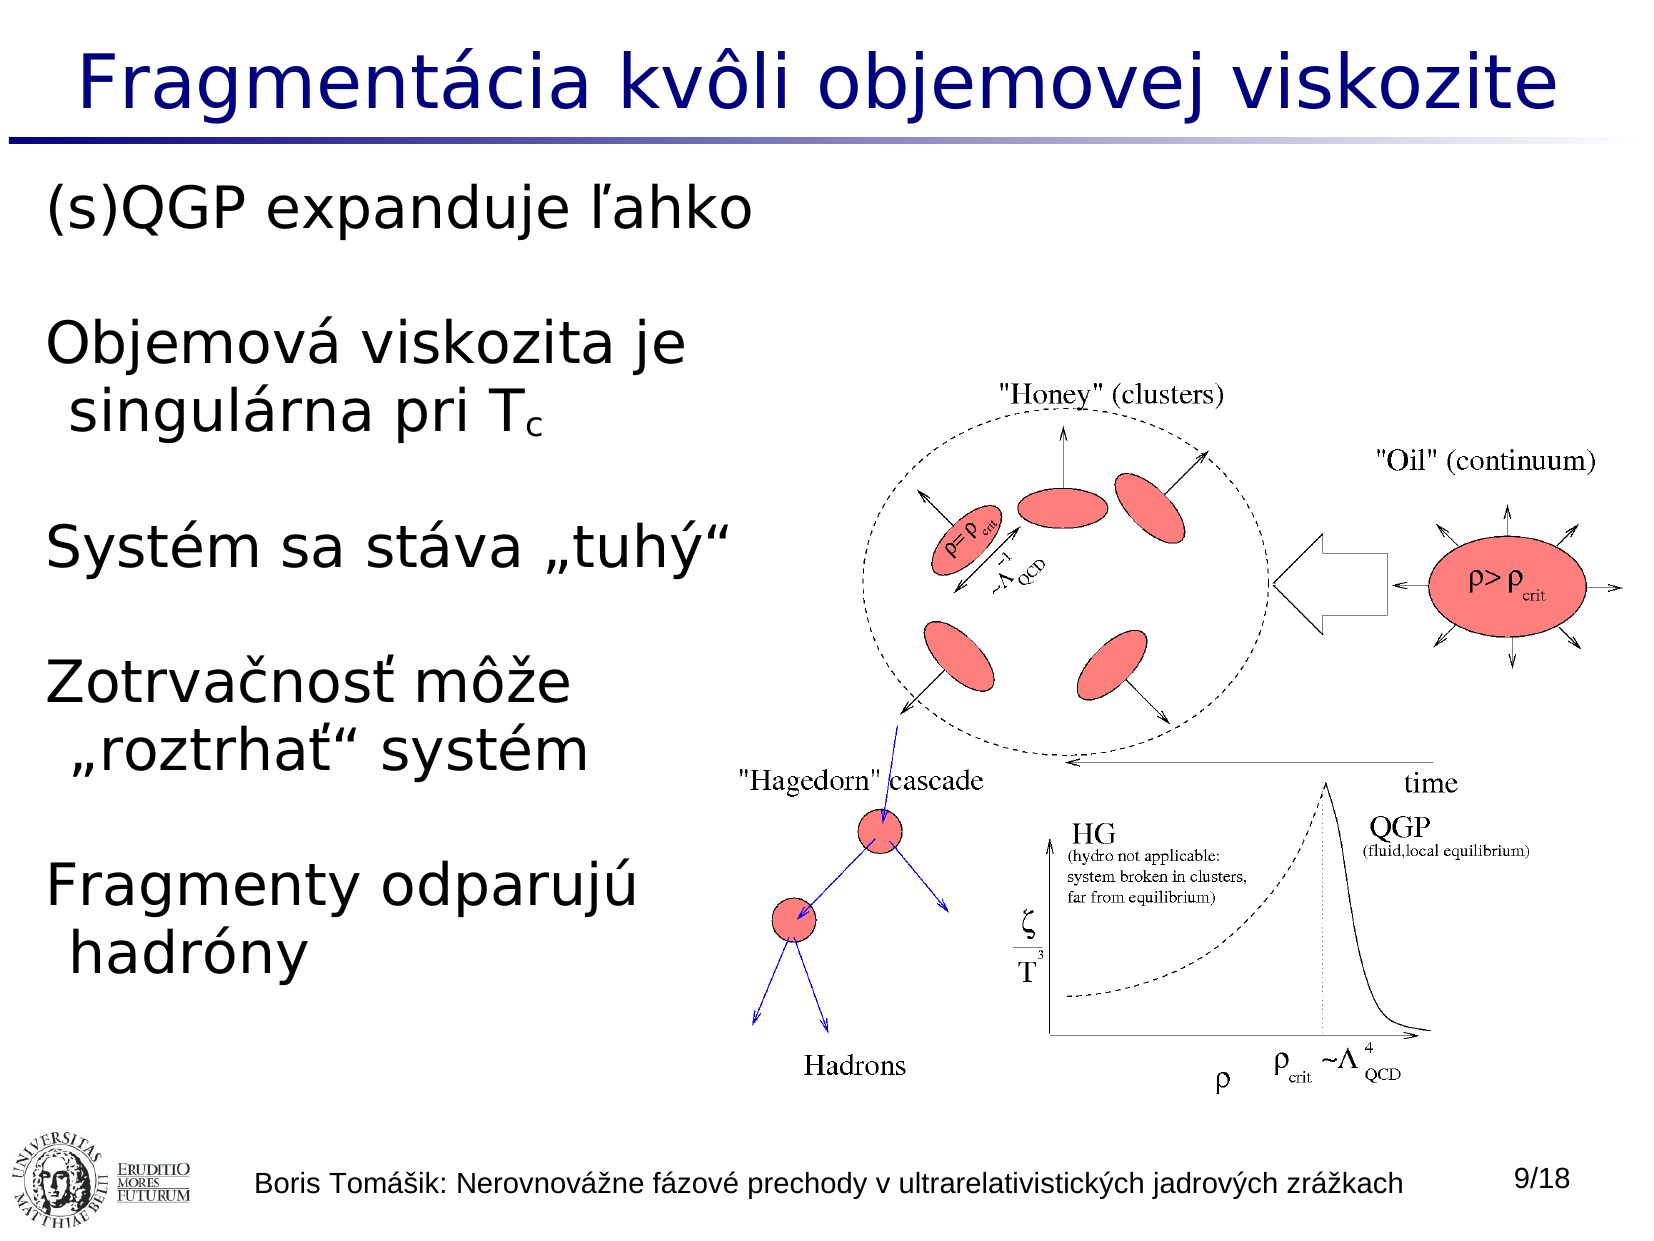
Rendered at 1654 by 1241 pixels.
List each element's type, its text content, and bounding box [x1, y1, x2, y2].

title Fragmentácia kvôli objemovej viskozite [75, 17, 1565, 149]
picture [737, 379, 1624, 1164]
picture [12, 1132, 190, 1228]
subtitle (s)QGP expanduje ľahko Objemová viskozita je singulárna pri Tc Systém sa stáva „tuhý“ Zotrvačnosť môže „roztrhať“ systém Fragmenty odparujú hadróny [30, 165, 1519, 1133]
